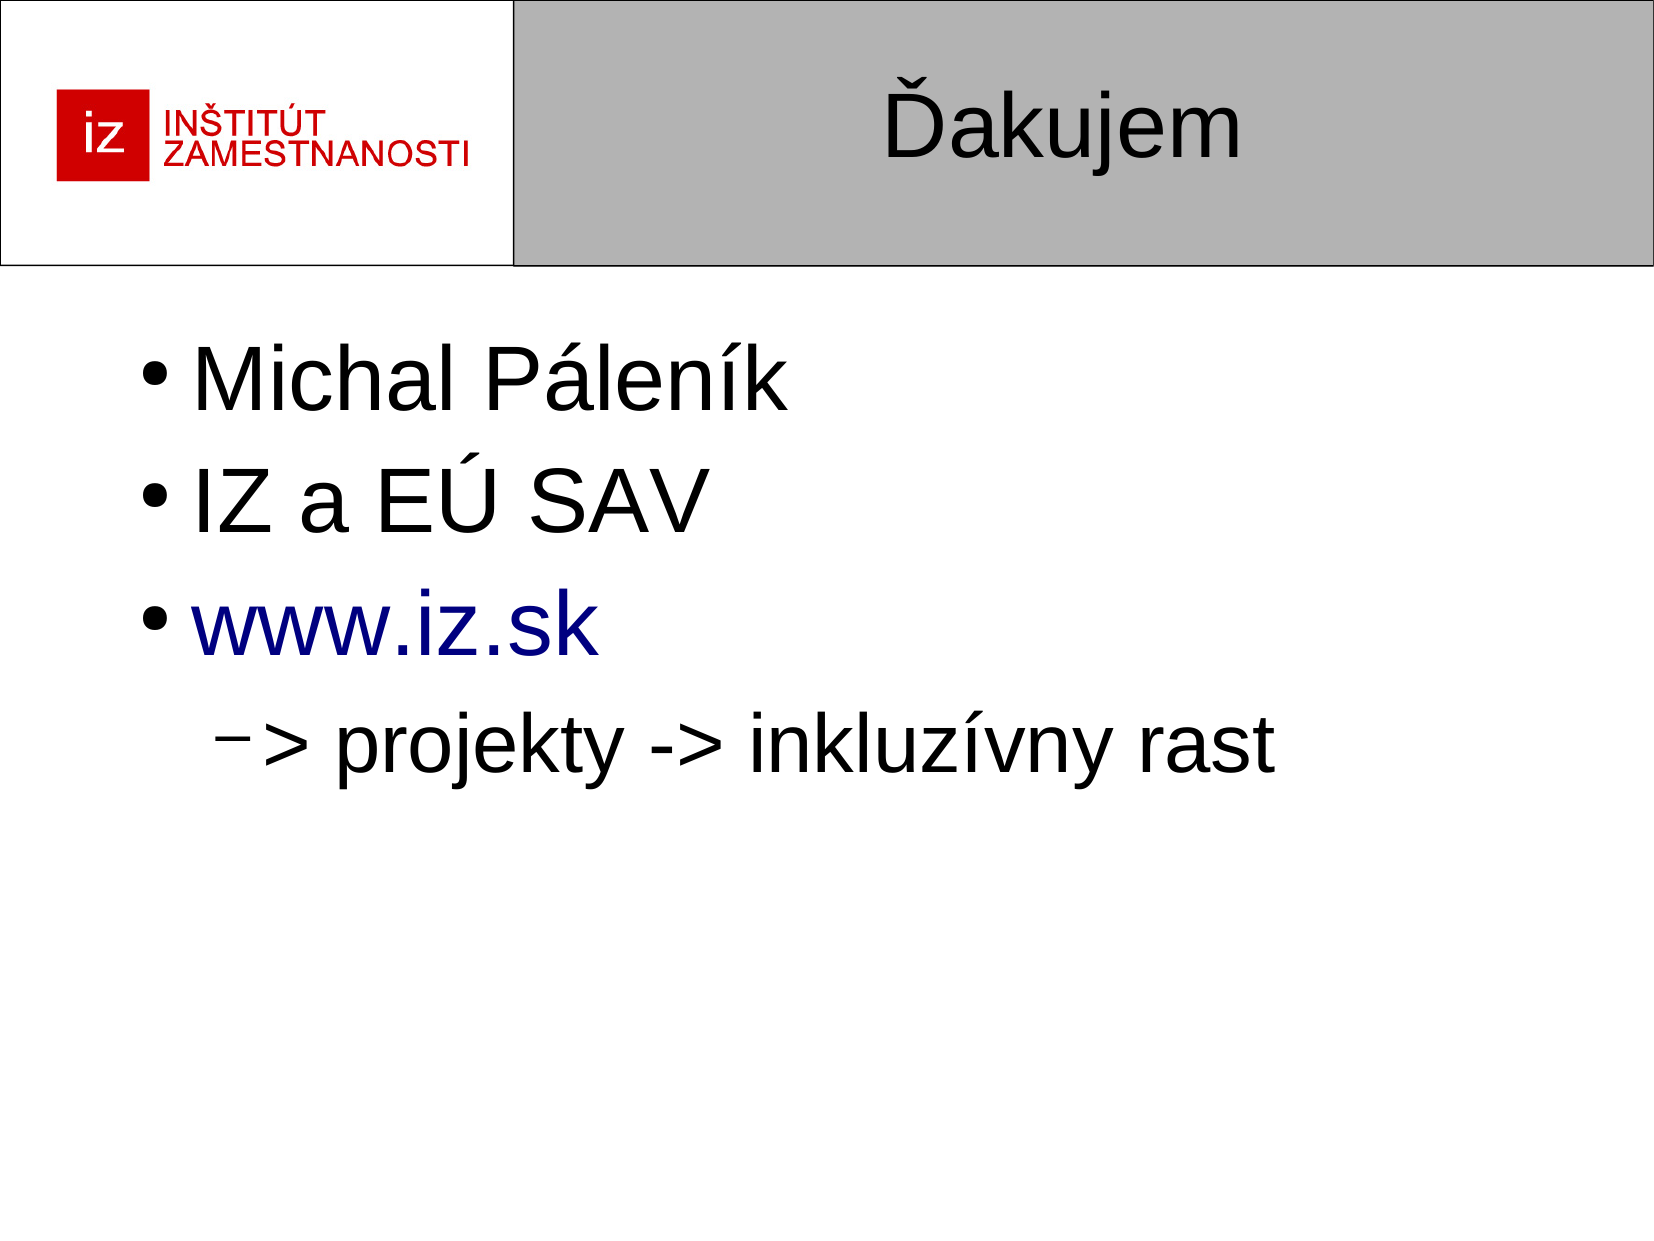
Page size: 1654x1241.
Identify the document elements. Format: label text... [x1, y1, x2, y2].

picture [5, 8, 512, 257]
title Ďakujem [561, 37, 1565, 229]
list Michal Páleník IZ a EÚ SAV www.iz.sk > projekty -> inkluzívny rast [121, 344, 1625, 1112]
